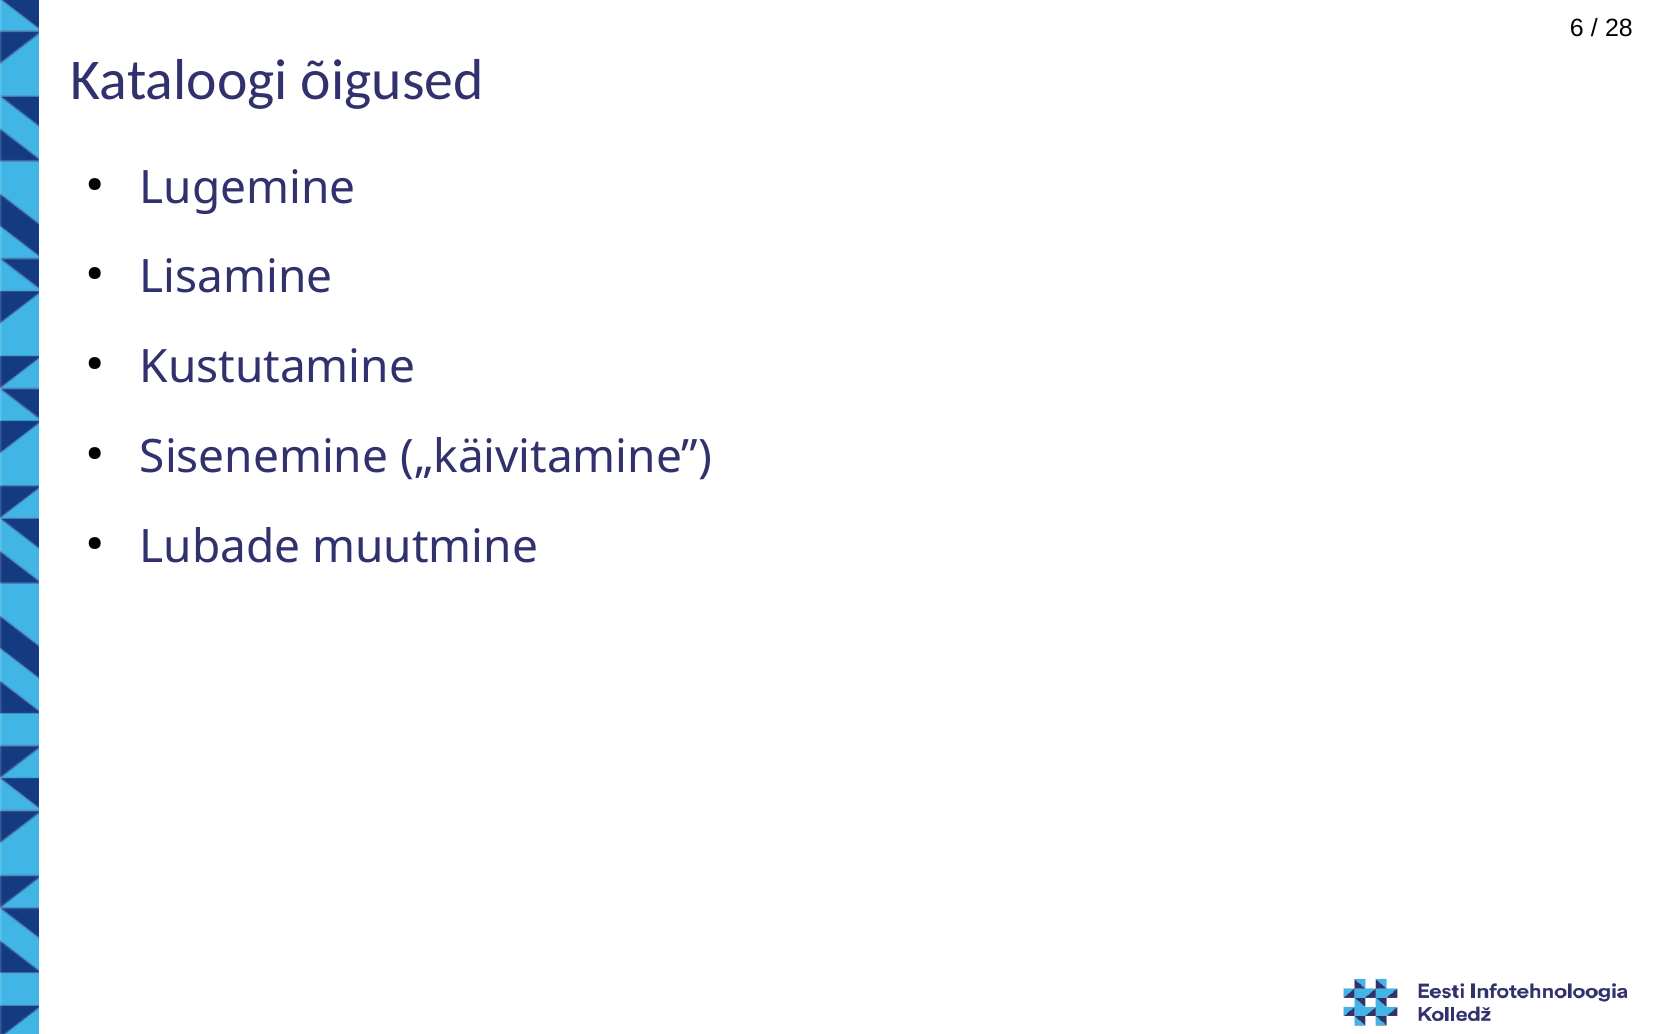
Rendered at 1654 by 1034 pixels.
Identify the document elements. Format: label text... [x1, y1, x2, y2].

title Kataloogi õigused [70, 41, 1630, 130]
list Lugemine Lisamine Kustutamine Sisenemine („käivitamine”) Lubade muutmine [68, 153, 1630, 957]
